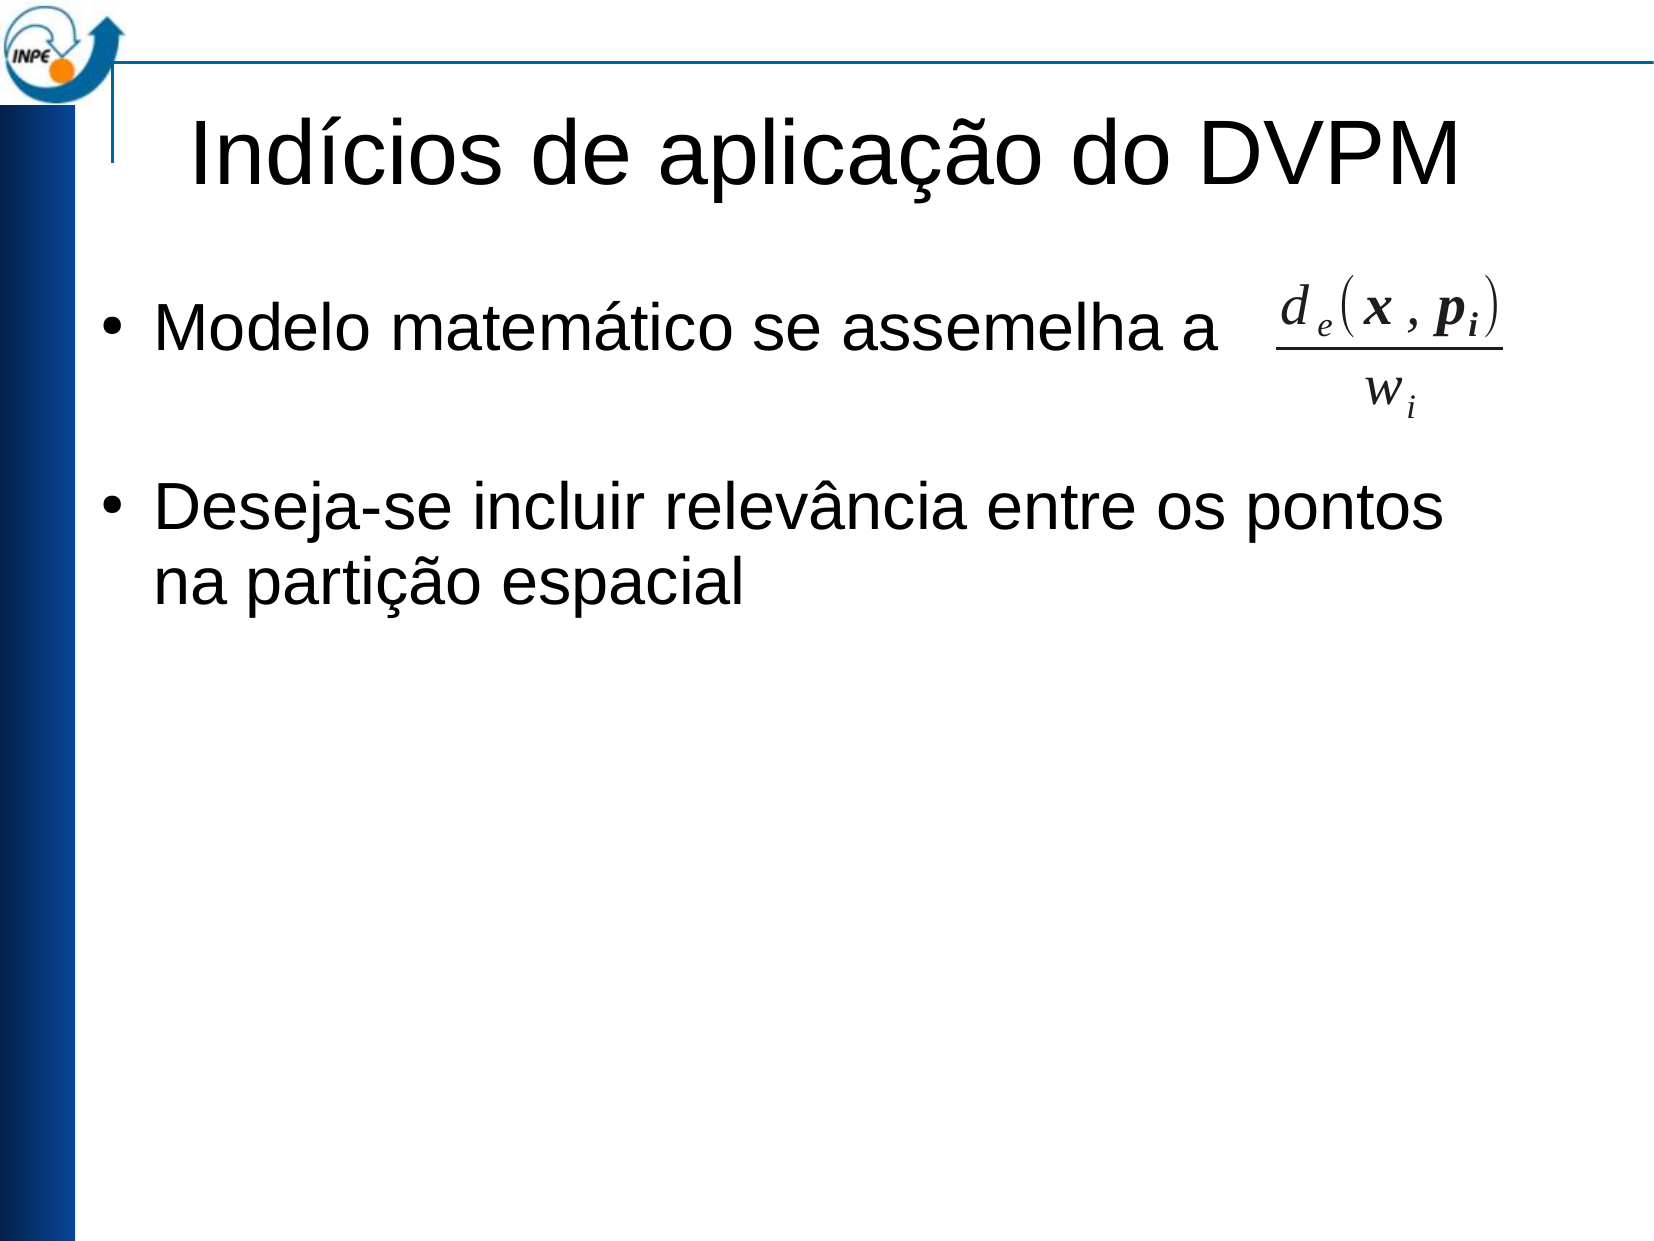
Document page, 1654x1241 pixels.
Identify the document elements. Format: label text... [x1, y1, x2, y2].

picture [0, 0, 126, 105]
list Modelo matemático se assemelha a Deseja-se incluir relevância entre os pontos na partição espacial [82, 290, 1538, 1099]
title Indícios de aplicação do DVPM [82, 49, 1571, 257]
chart [1267, 271, 1512, 426]
